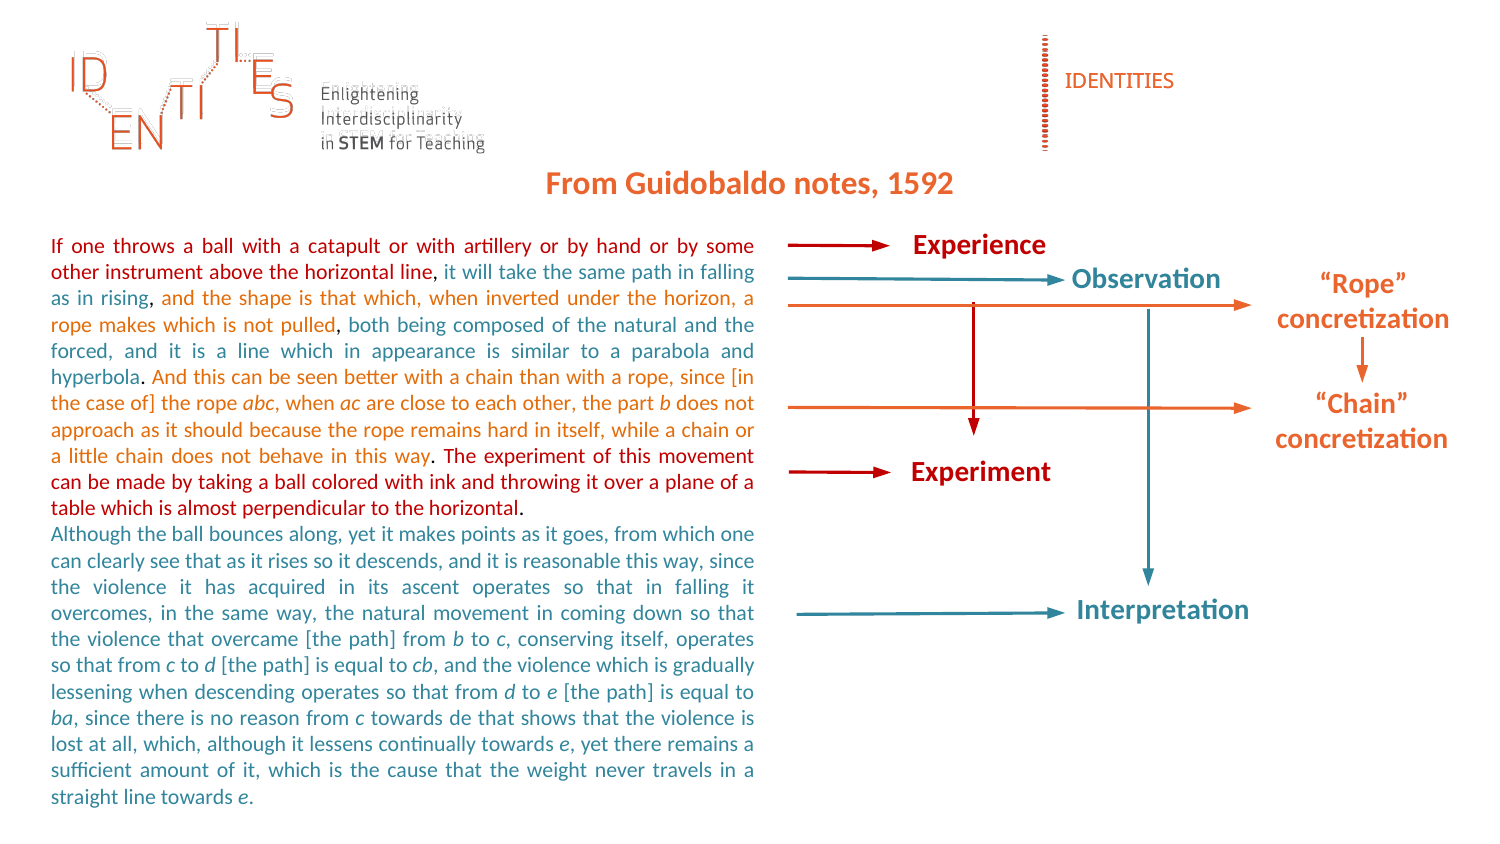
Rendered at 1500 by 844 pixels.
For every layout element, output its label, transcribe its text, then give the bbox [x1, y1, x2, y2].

text_box Experience [888, 217, 1072, 269]
picture [1042, 35, 1051, 151]
text_box IDENTITIES [1050, 60, 1472, 121]
text_box “Chain” concretization [1251, 376, 1473, 463]
text_box From Guidobaldo notes, 1592 [61, 154, 1439, 210]
text_box “Rope” concretization [1252, 256, 1475, 343]
picture [71, 18, 485, 154]
text_box Observation [1056, 251, 1240, 303]
text_box Experiment [889, 444, 1073, 496]
text_box Interpretation [1061, 582, 1279, 634]
text_box If one throws a ball with a catapult or with artillery or by hand or by some other instrument above the horizontal line, it will take the same path in falling as in rising, and the shape is that which, when inverted under the horizon, a rope makes which is not pulled, both being composed of the natural and the forced, and it is a line which in appearance is similar to a parabola and hyperbola. And this can be seen better with a chain than with a rope, since [in the case of] the rope abc, when ac are close to each other, the part b does not approach as it should because the rope remains hard in itself, while a chain or a little chain does not behave in this way. The experiment of this movement can be made by taking a ball colored with ink and throwing it over a plane of a table which is almost perpendicular to the horizontal. Although the ball bounces along, yet it makes points as it goes, from which one can clearly see that as it rises so it descends, and it is reasonable this way, since the violence it has acquired in its ascent operates so that in falling it overcomes, in the same way, the natural movement in coming down so that the violence that overcame [the path] from b to c, conserving itself, operates so that from c to d [the path] is equal to cb, and the violence which is gradually lessening when descending operates so that from d to e [the path] is equal to ba, since there is no reason from c towards de that shows that the violence is lost at all, which, although it lessens continually towards e, yet there remains a sufficient amount of it, which is the cause that the weight never travels in a straight line towards e. [35, 224, 770, 823]
